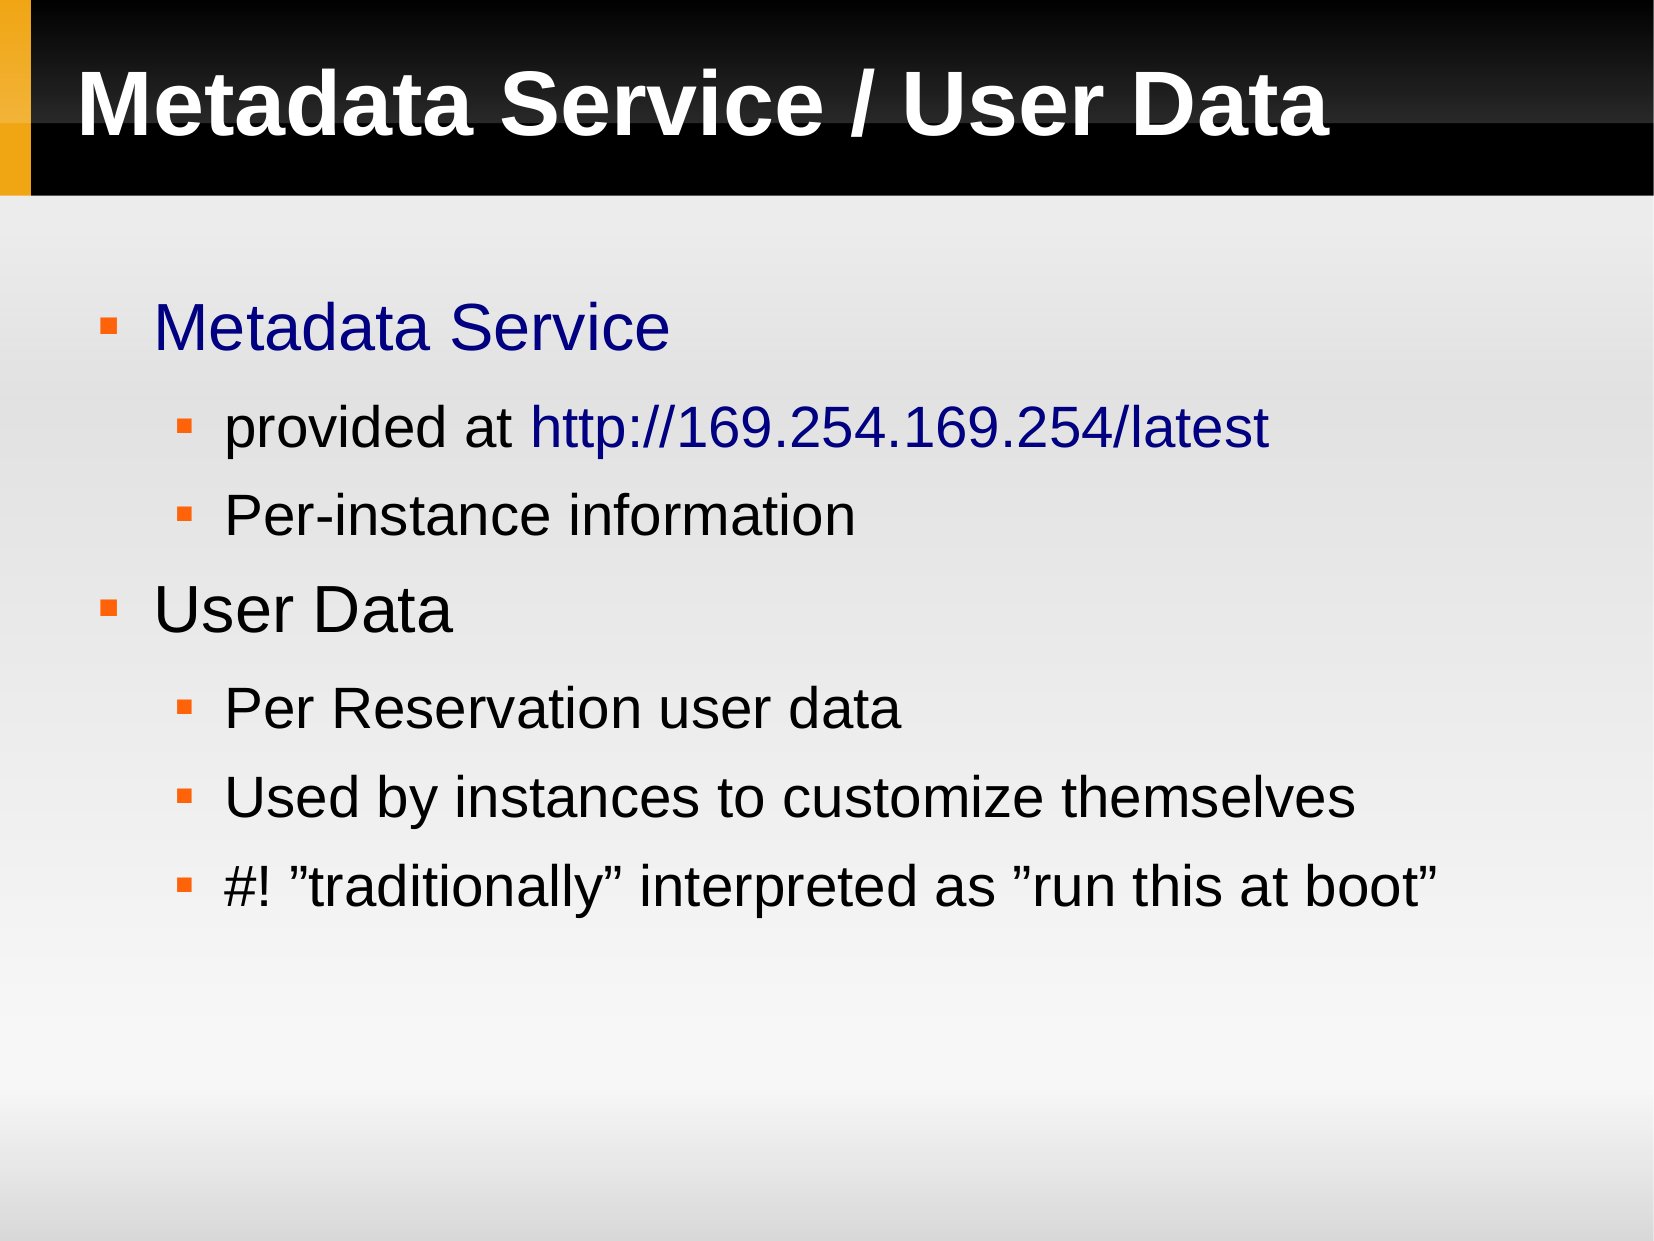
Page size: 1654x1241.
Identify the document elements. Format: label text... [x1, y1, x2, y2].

list Metadata Service provided at http://169.254.169.254/latest Per-instance information User Data Per Reservation user data Used by instances to customize themselves #! ”traditionally” interpreted as ”run this at boot” [82, 290, 1571, 1094]
title Metadata Service / User Data [76, 7, 1565, 200]
picture [0, 0, 1654, 1241]
